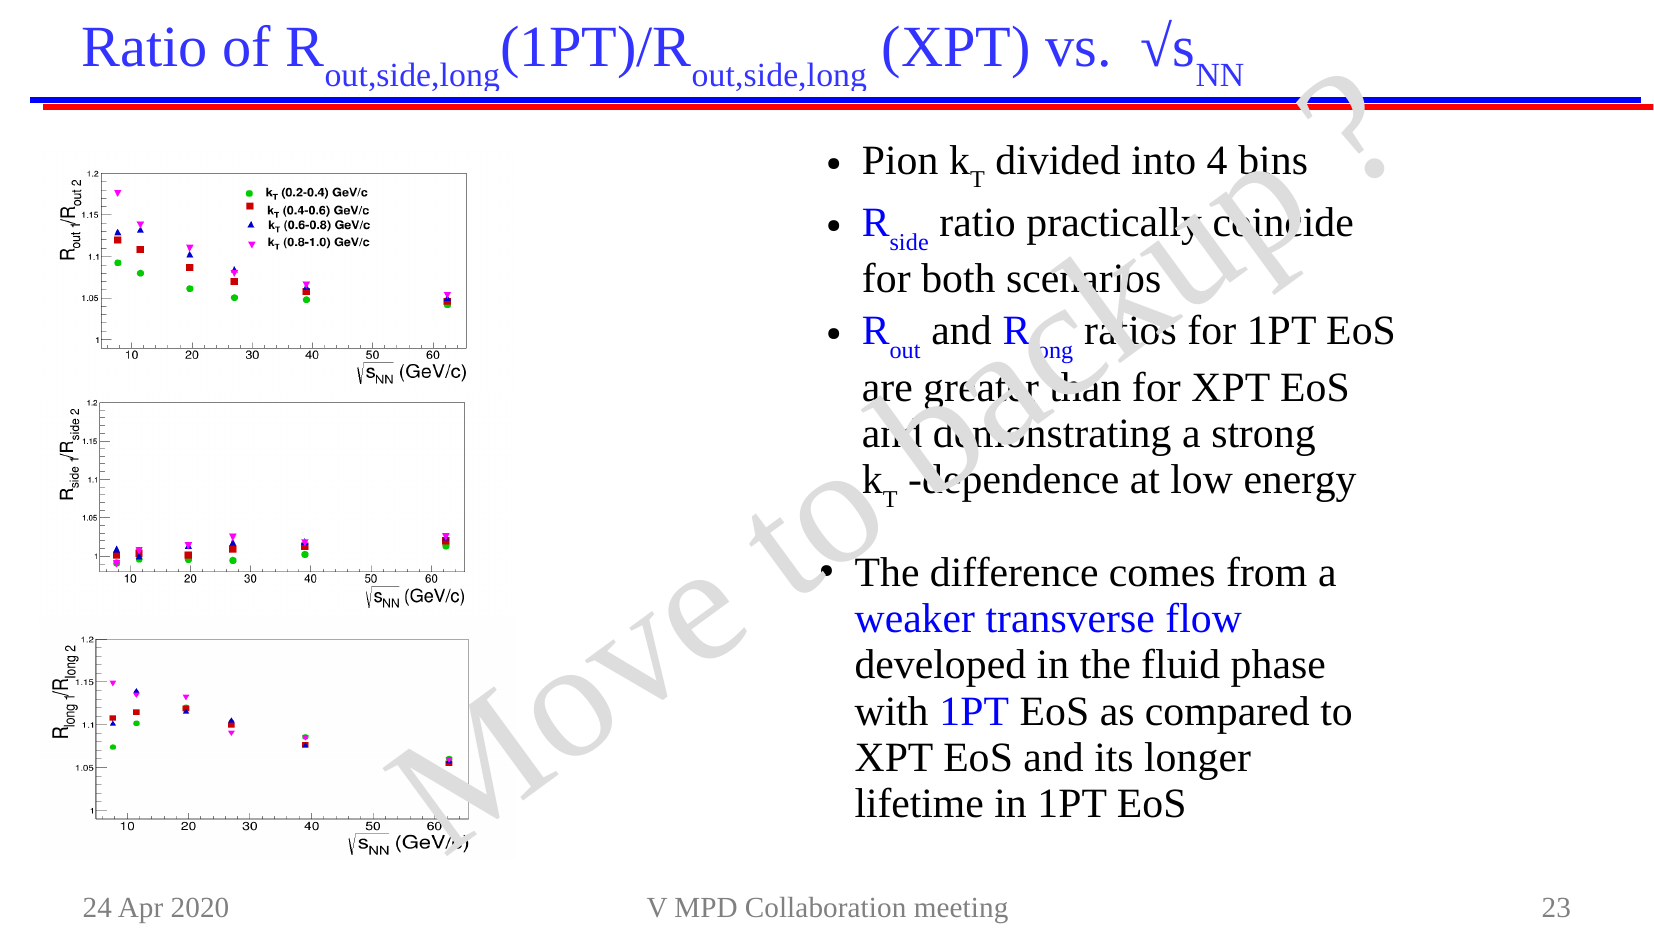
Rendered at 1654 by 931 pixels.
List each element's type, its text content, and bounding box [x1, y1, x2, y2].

picture [35, 149, 514, 859]
text_box The difference comes from a weaker transverse flow developed in the fluid phase with 1PT EoS as compared to XPT EoS and its longer lifetime in 1PT EoS [804, 541, 1469, 931]
text_box Pion kT divided into 4 bins Rside ratio practically coincide for both scenarios Rout and Rlong ratios for 1PT EoS are greater than for XPT EoS and demonstrating a strong kT -dependence at low energy [983, 129, 1526, 519]
text_box Pion kT divided into 4 bins Rside ratio practically coincide for both scenarios Rout and Rlong ratios for 1PT EoS are greater than for XPT EoS and demonstrating a strong kT -dependence at low energy [811, 129, 1174, 395]
title Ratio of Rout,side,long(1PT)/Rout,side,long (XPT) vs. √sNN [81, 7, 1570, 91]
text_box Move to backup ? [339, 14, 1450, 904]
